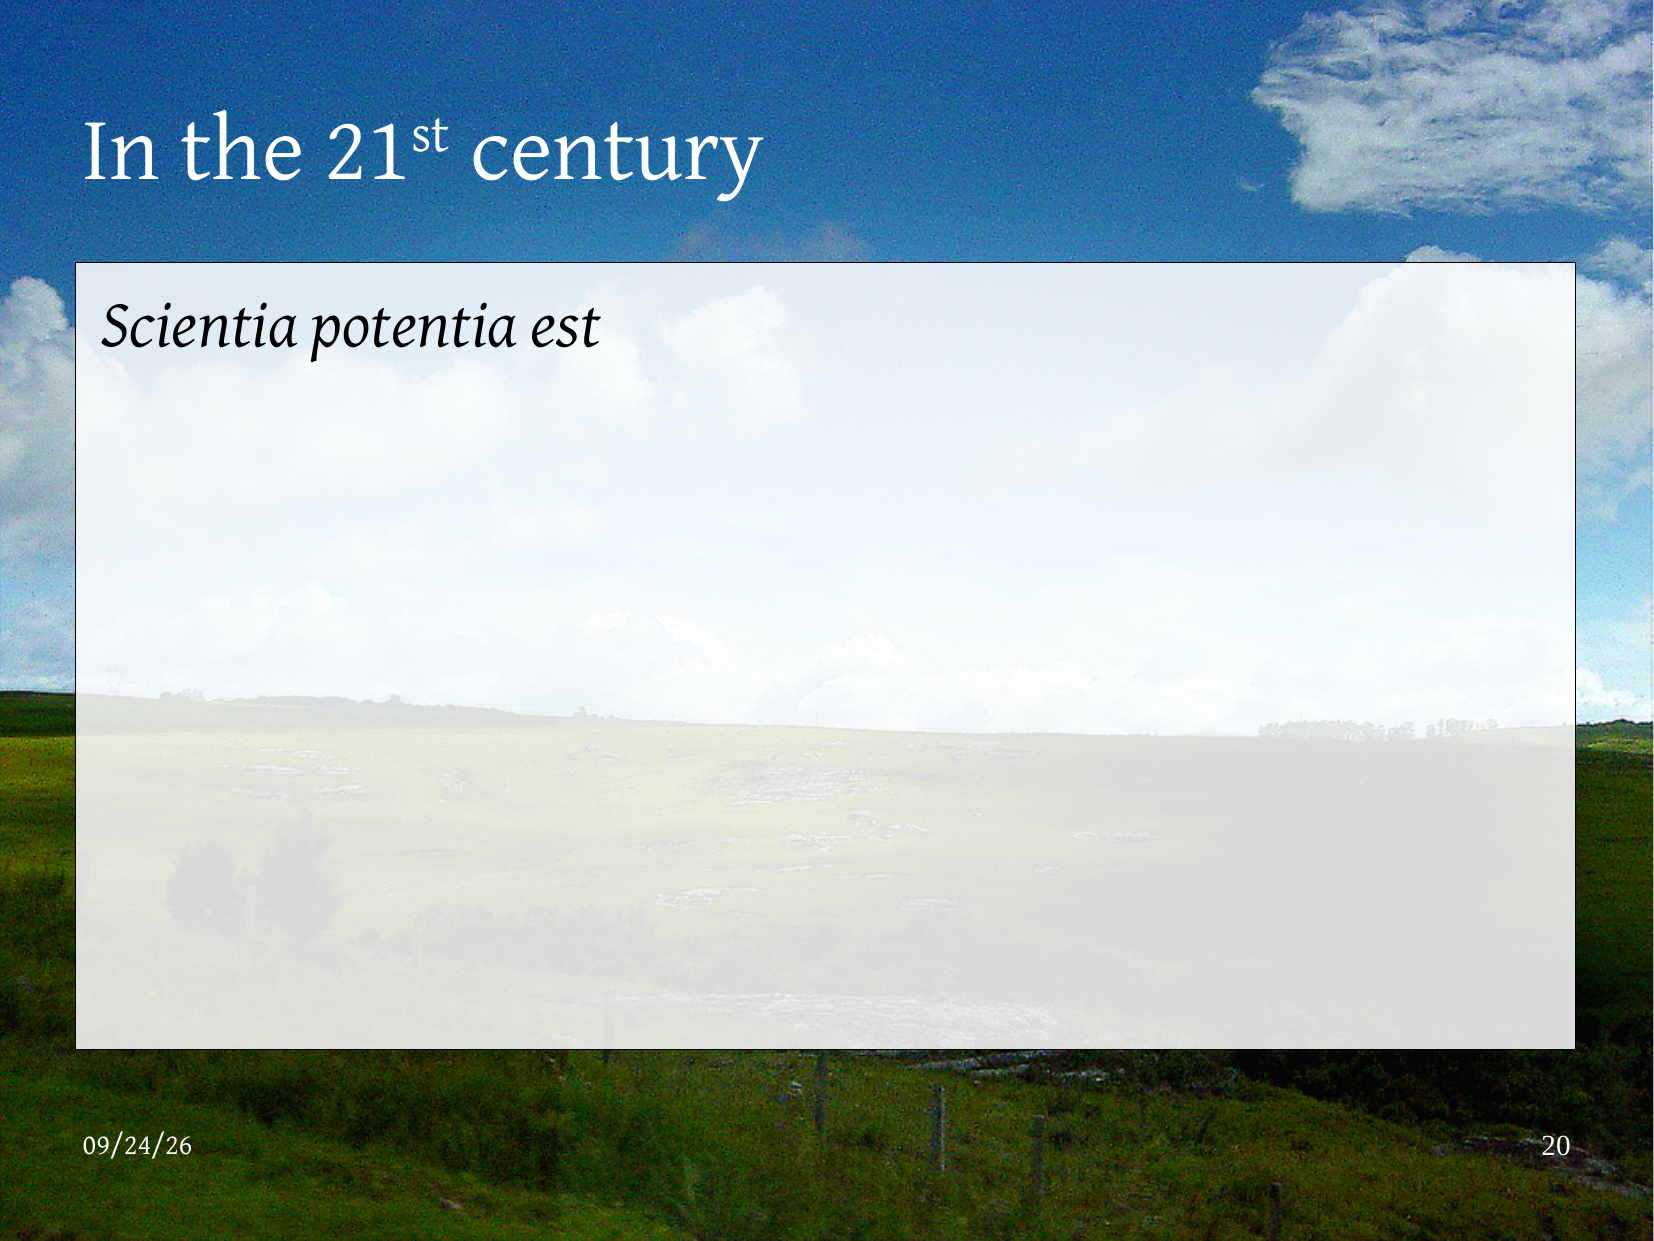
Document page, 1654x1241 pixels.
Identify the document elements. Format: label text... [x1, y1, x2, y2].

list Scientia potentia est [82, 290, 1571, 1094]
picture [0, 0, 1654, 1241]
title In the 21st century [82, 56, 1571, 250]
